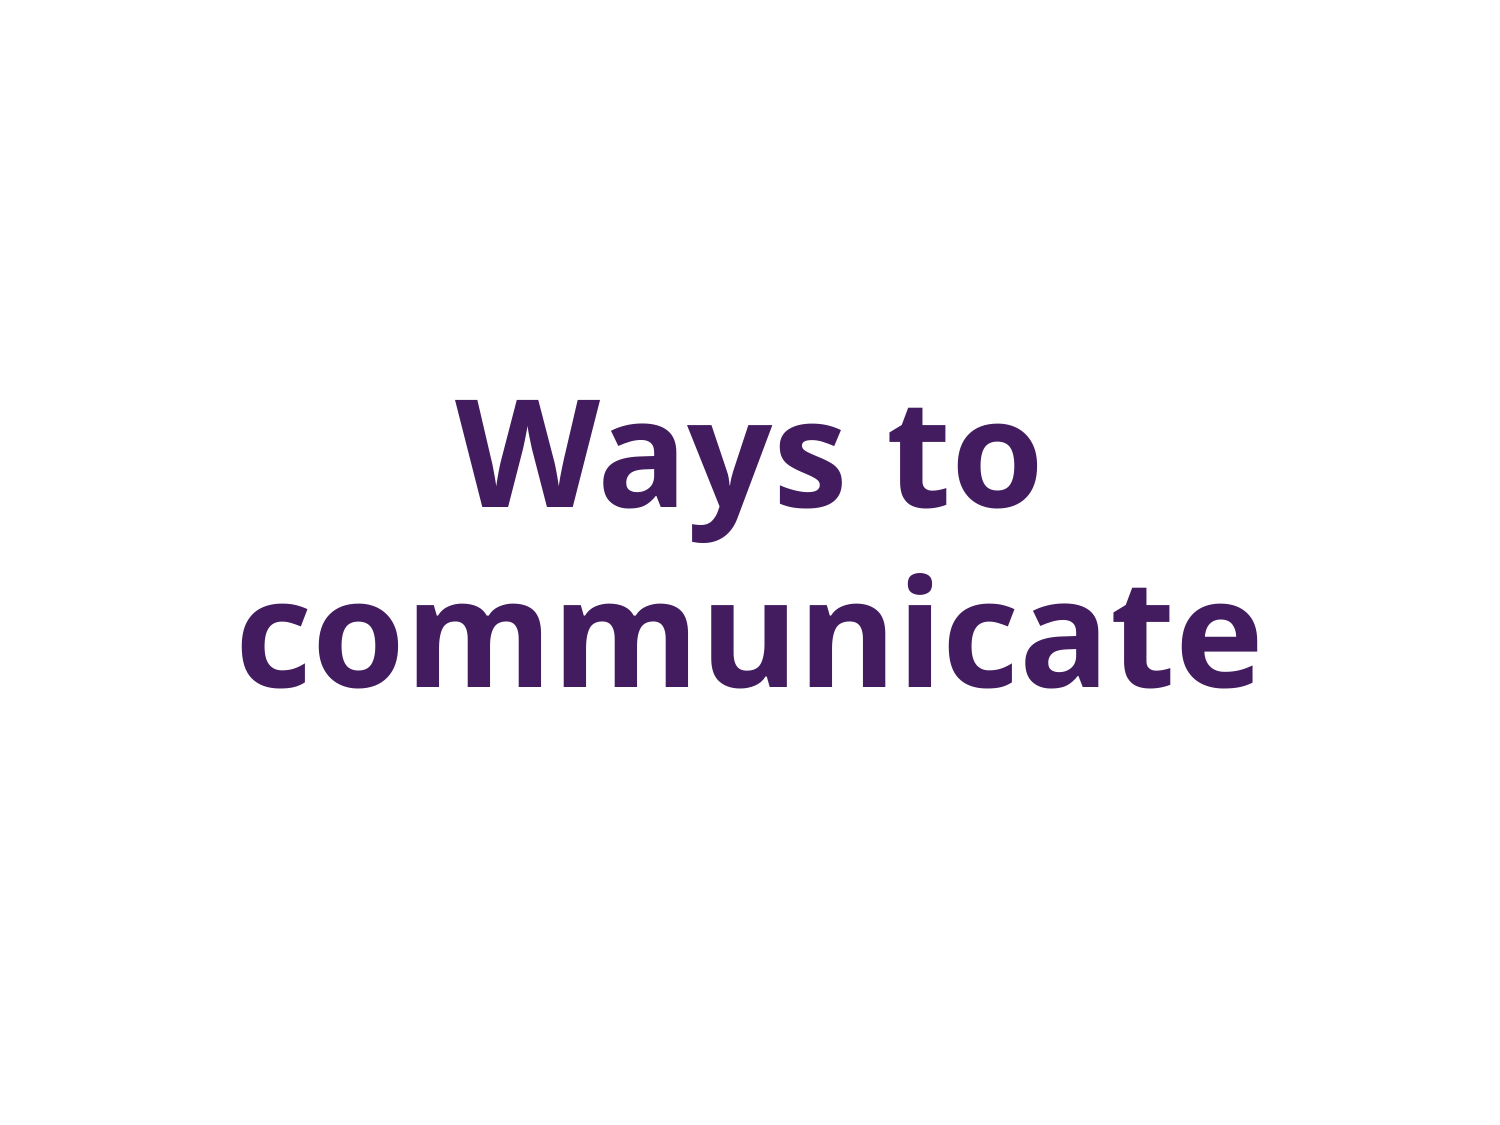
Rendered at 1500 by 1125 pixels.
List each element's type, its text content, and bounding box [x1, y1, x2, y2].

title Ways to communicate [112, 349, 1388, 693]
